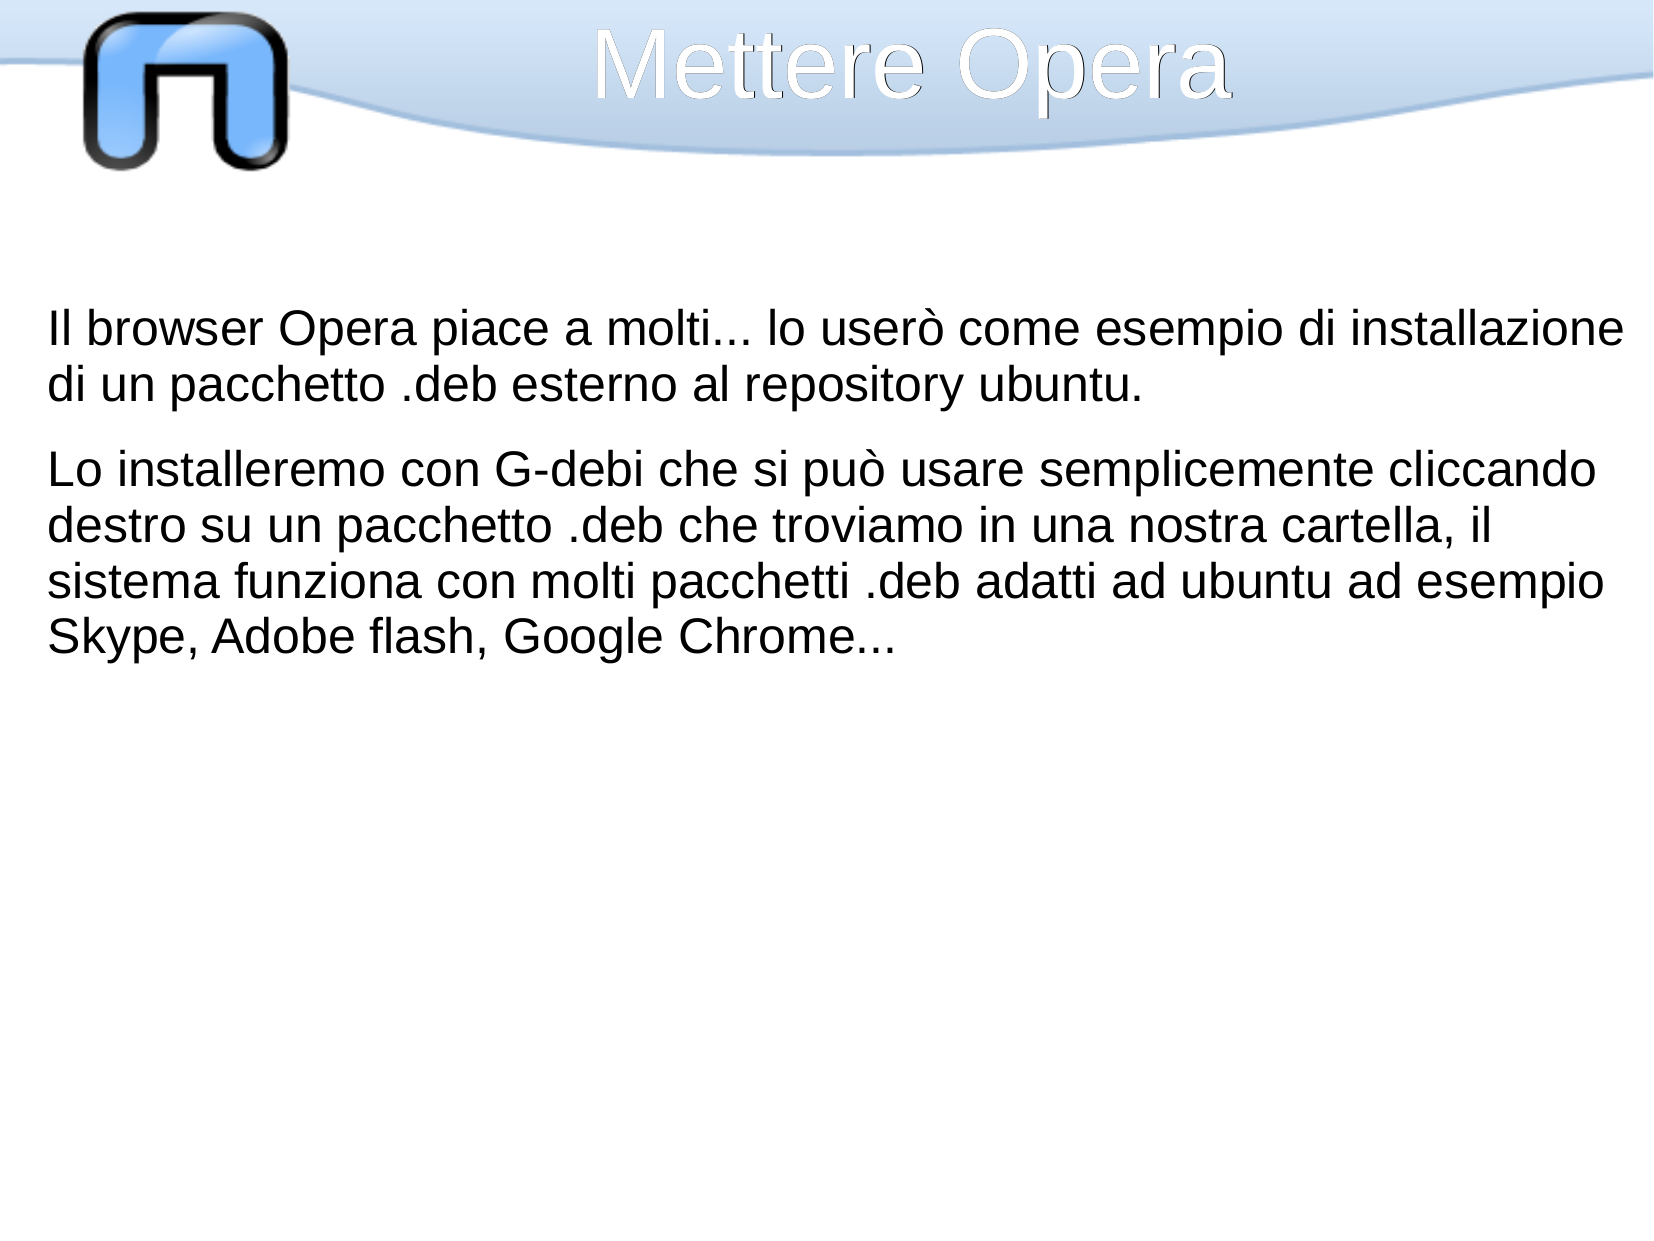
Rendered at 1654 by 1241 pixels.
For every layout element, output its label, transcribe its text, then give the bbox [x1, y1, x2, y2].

picture [0, 0, 1654, 209]
list Il browser Opera piace a molti... lo userò come esempio di installazione di un pacchetto .deb esterno al repository ubuntu. Lo installeremo con G-debi che si può usare semplicemente cliccando destro su un pacchetto .deb che troviamo in una nostra cartella, il sistema funziona con molti pacchetti .deb adatti ad ubuntu ad esempio Skype, Adobe flash, Google Chrome... [0, 209, 1654, 1241]
text_box Mettere Opera [324, 0, 1497, 140]
